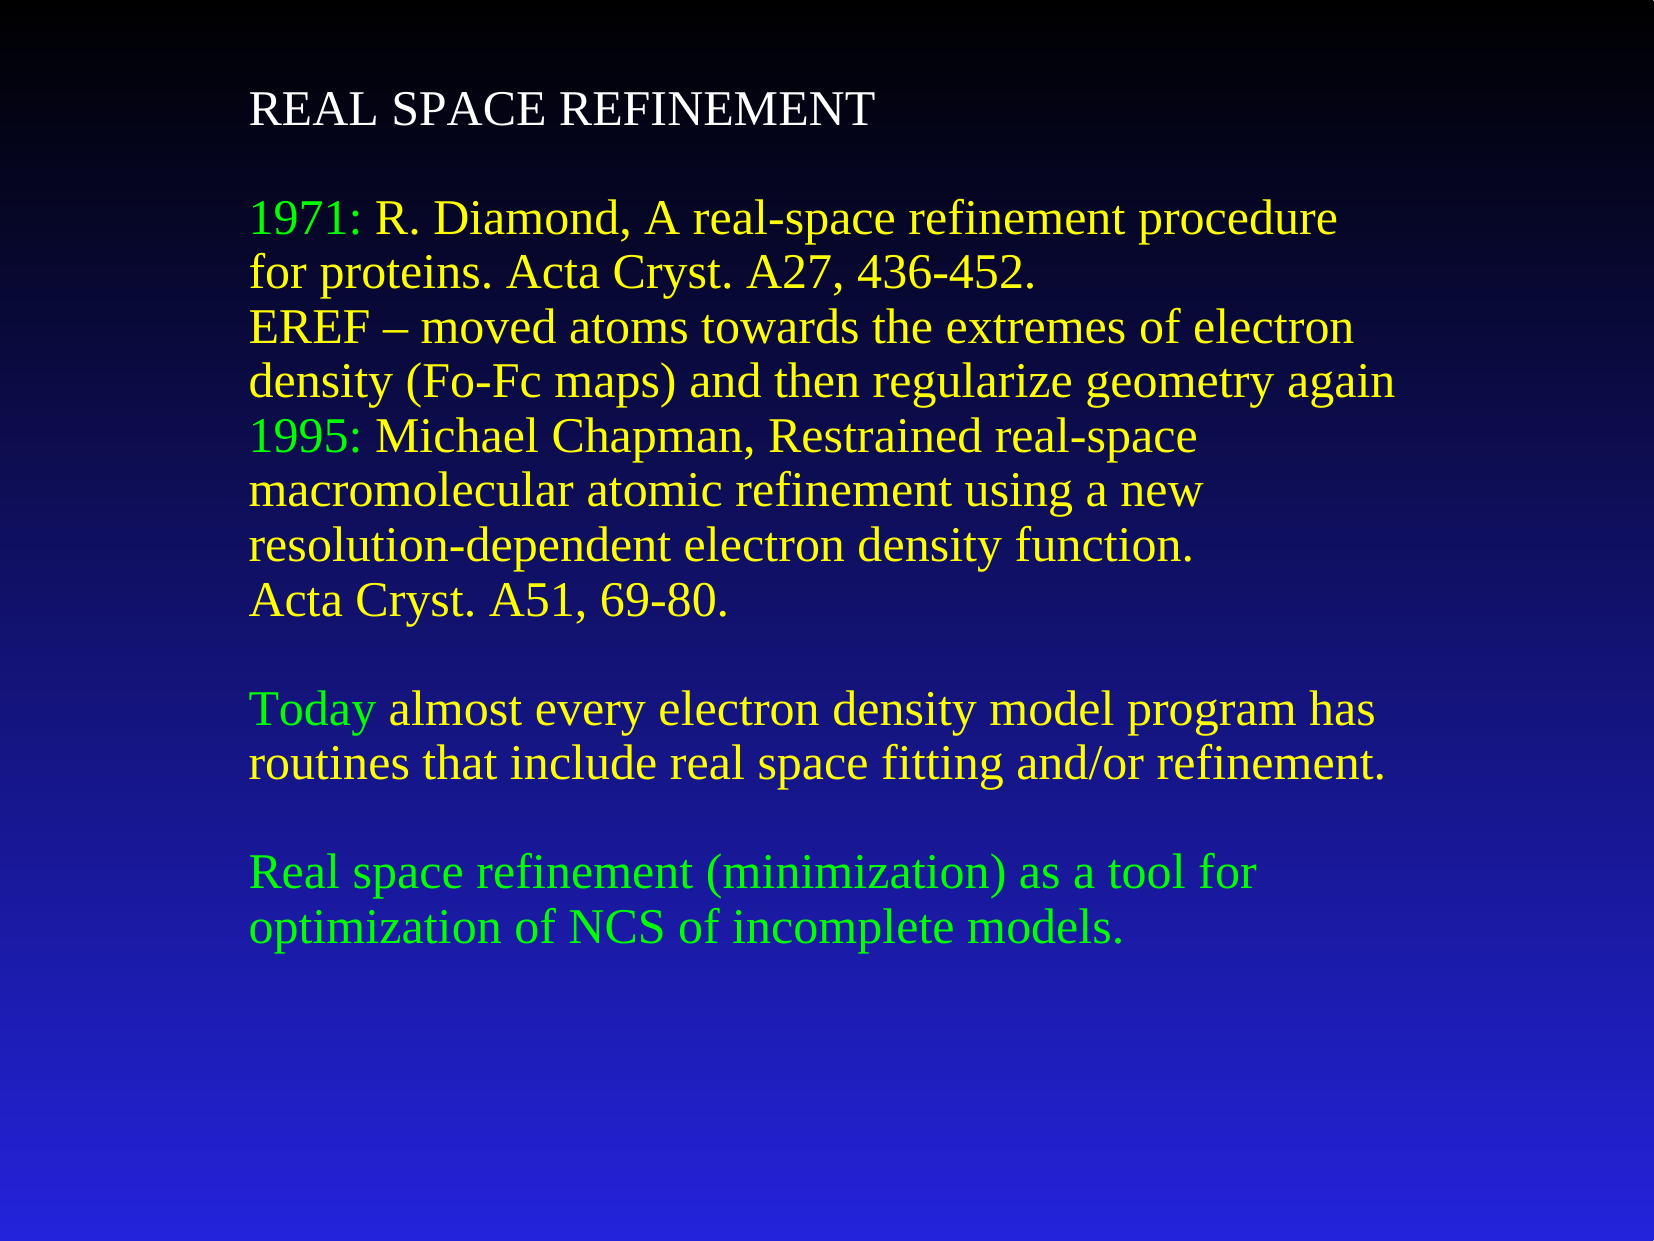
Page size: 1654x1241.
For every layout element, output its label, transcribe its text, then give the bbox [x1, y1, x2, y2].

text_box REAL SPACE REFINEMENT 1971: R. Diamond, A real-space refinement procedure for proteins. Acta Cryst. A27, 436-452. EREF – moved atoms towards the extremes of electron density (Fo-Fc maps) and then regularize geometry again 1995: Michael Chapman, Restrained real-space macromolecular atomic refinement using a new resolution-dependent electron density function. Acta Cryst. A51, 69-80. Today almost every electron density model program has routines that include real space fitting and/or refinement. Real space refinement (minimization) as a tool for optimization of NCS of incomplete models. [233, 73, 1422, 1119]
